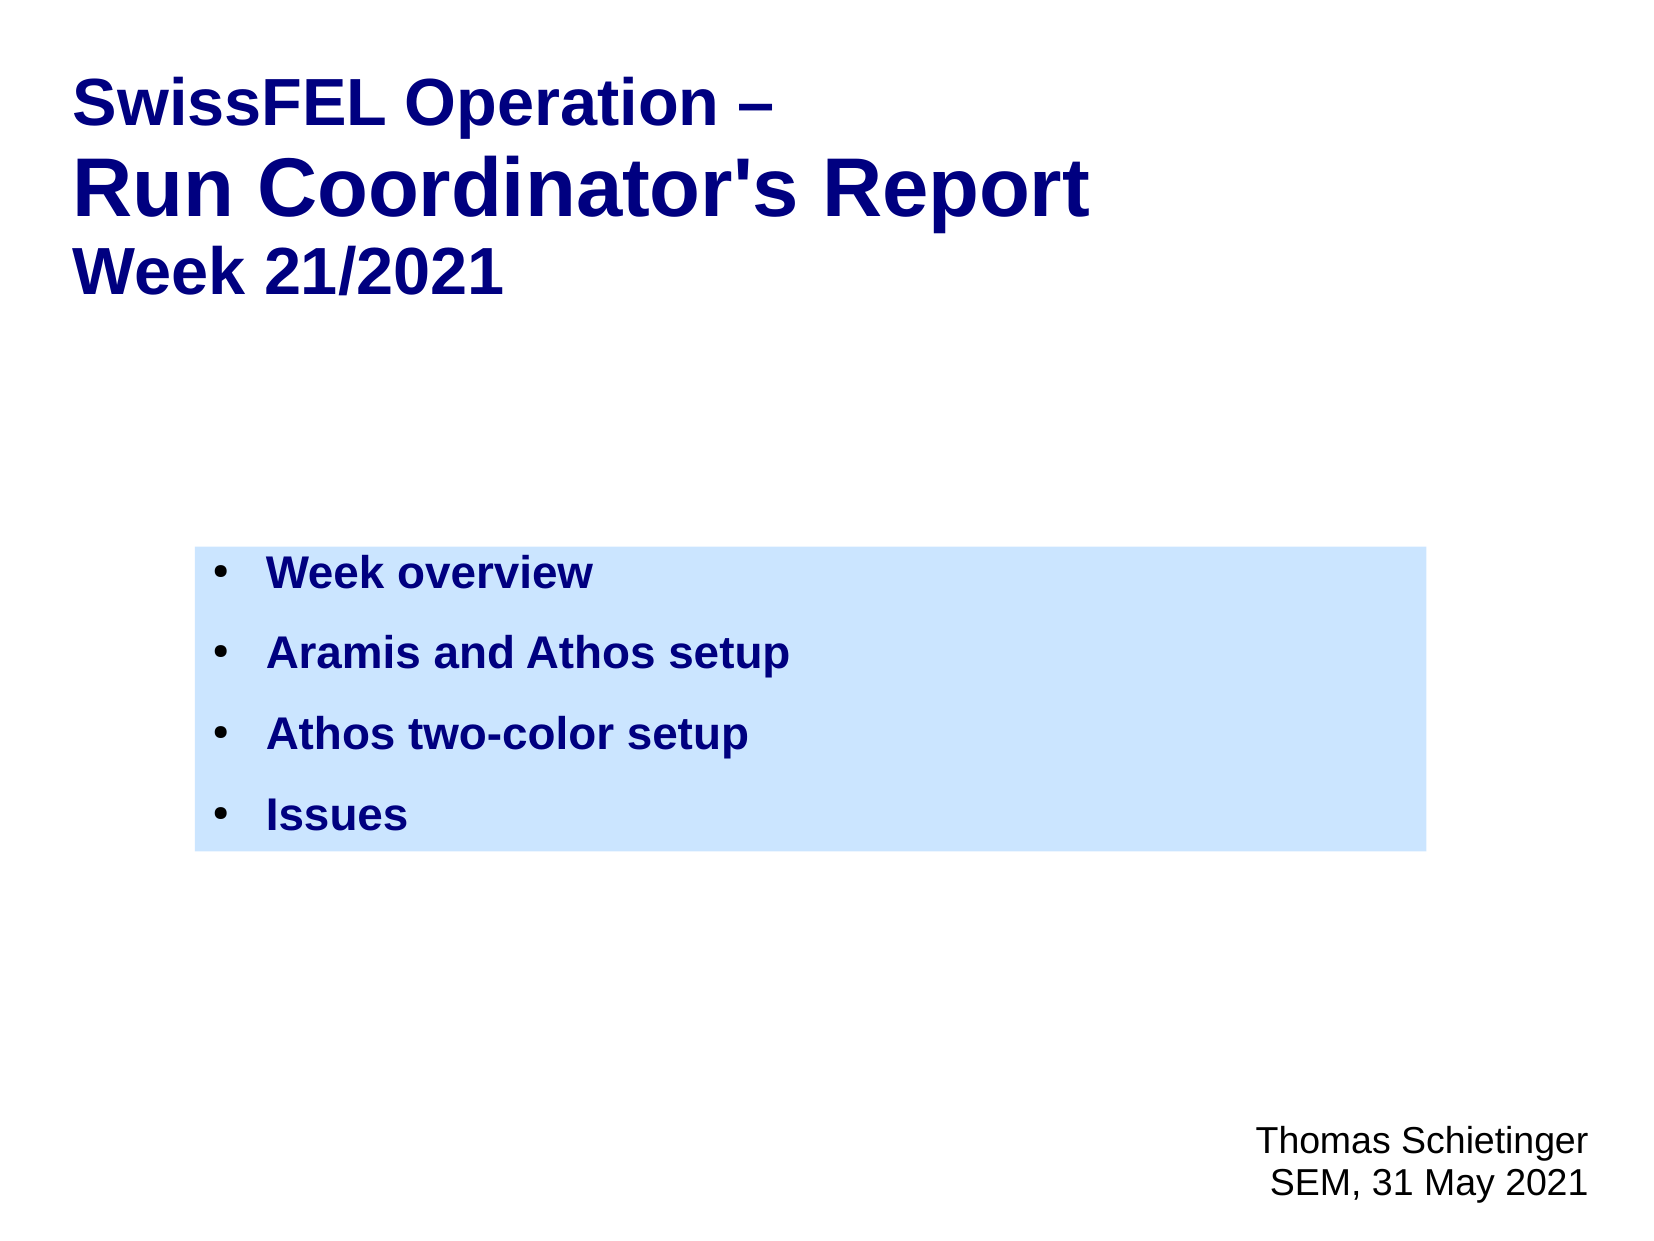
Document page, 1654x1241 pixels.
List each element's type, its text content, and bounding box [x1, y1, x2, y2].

text_box Thomas Schietinger SEM, 31 May 2021 [1234, 1112, 1611, 1211]
list Week overview Aramis and Athos setup Athos two-color setup Issues [194, 546, 1427, 852]
title SwissFEL Operation – Run Coordinator's Report Week 21/2021 [72, 57, 1583, 310]
